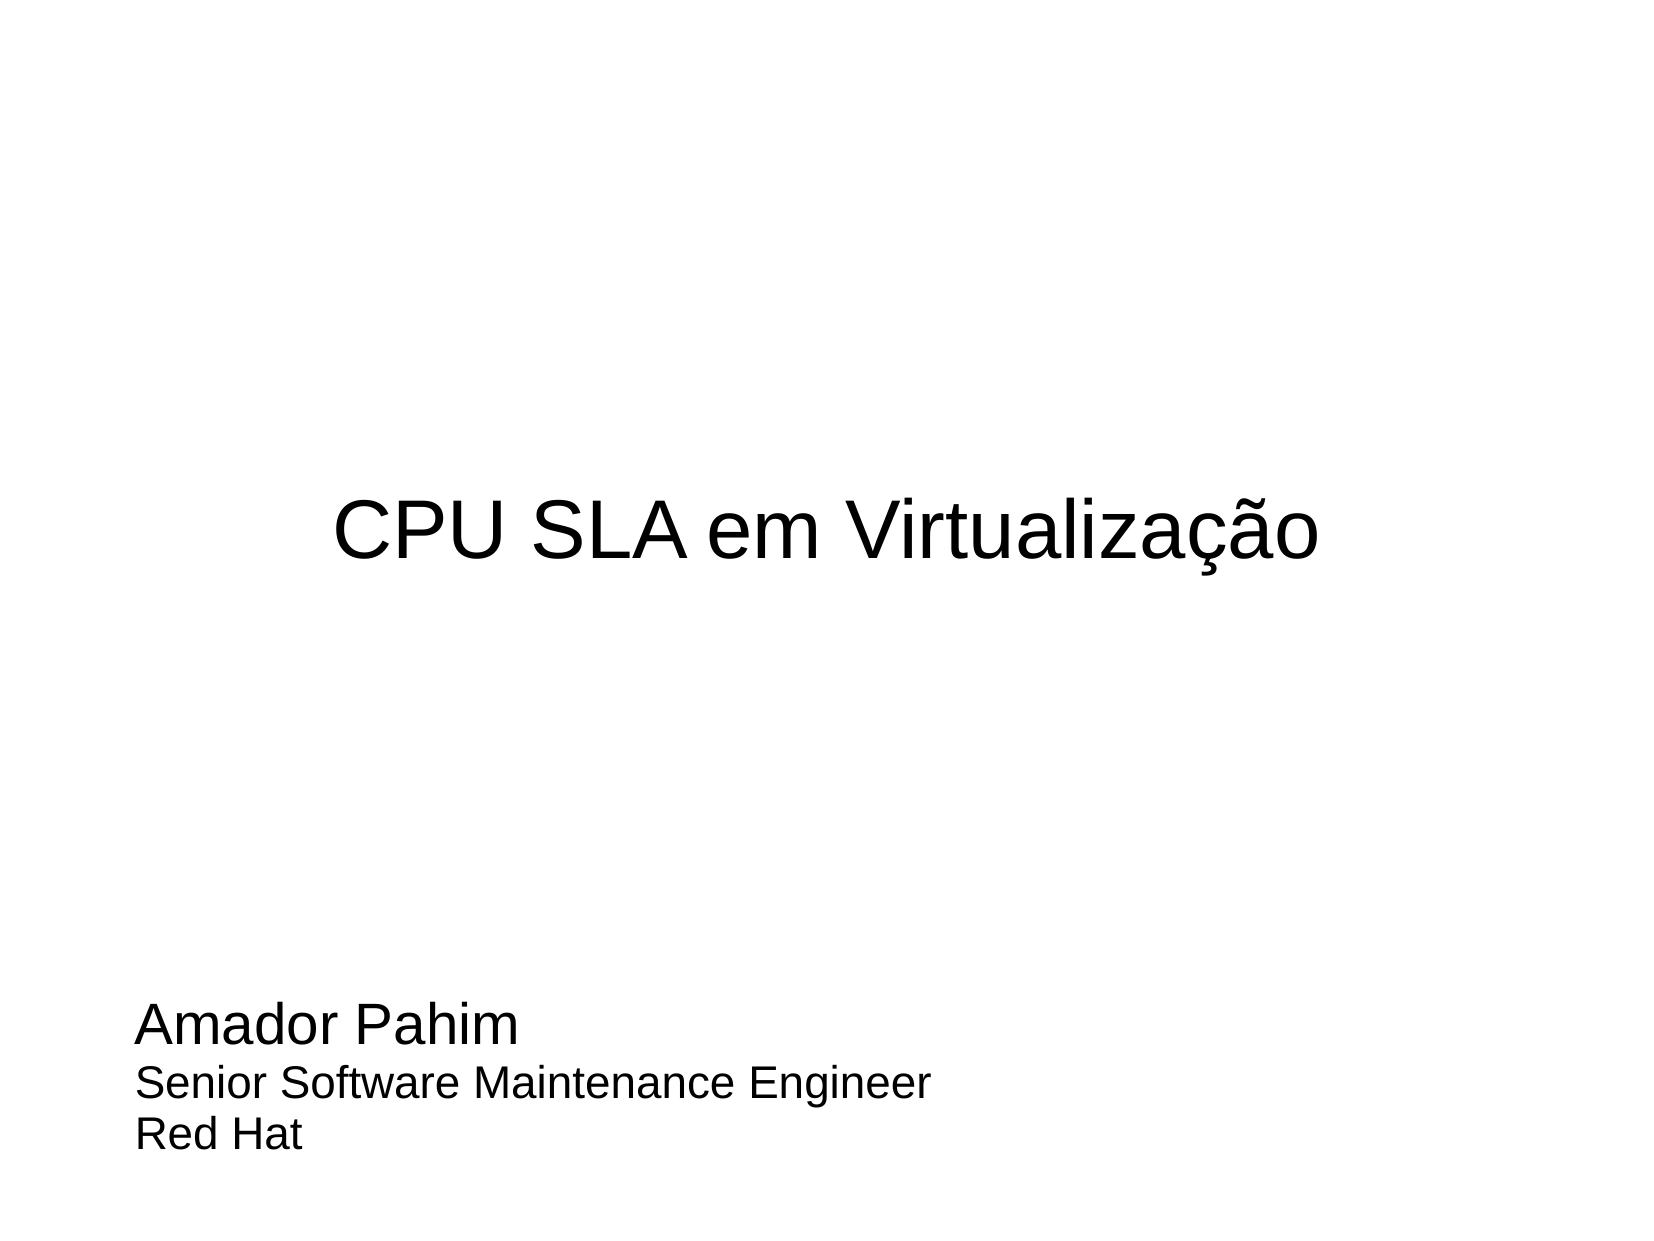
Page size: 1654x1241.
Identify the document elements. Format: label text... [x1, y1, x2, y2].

subtitle CPU SLA em Virtualização [82, 49, 1571, 1010]
text_box Amador Pahim Senior Software Maintenance Engineer Red Hat [120, 984, 991, 1218]
